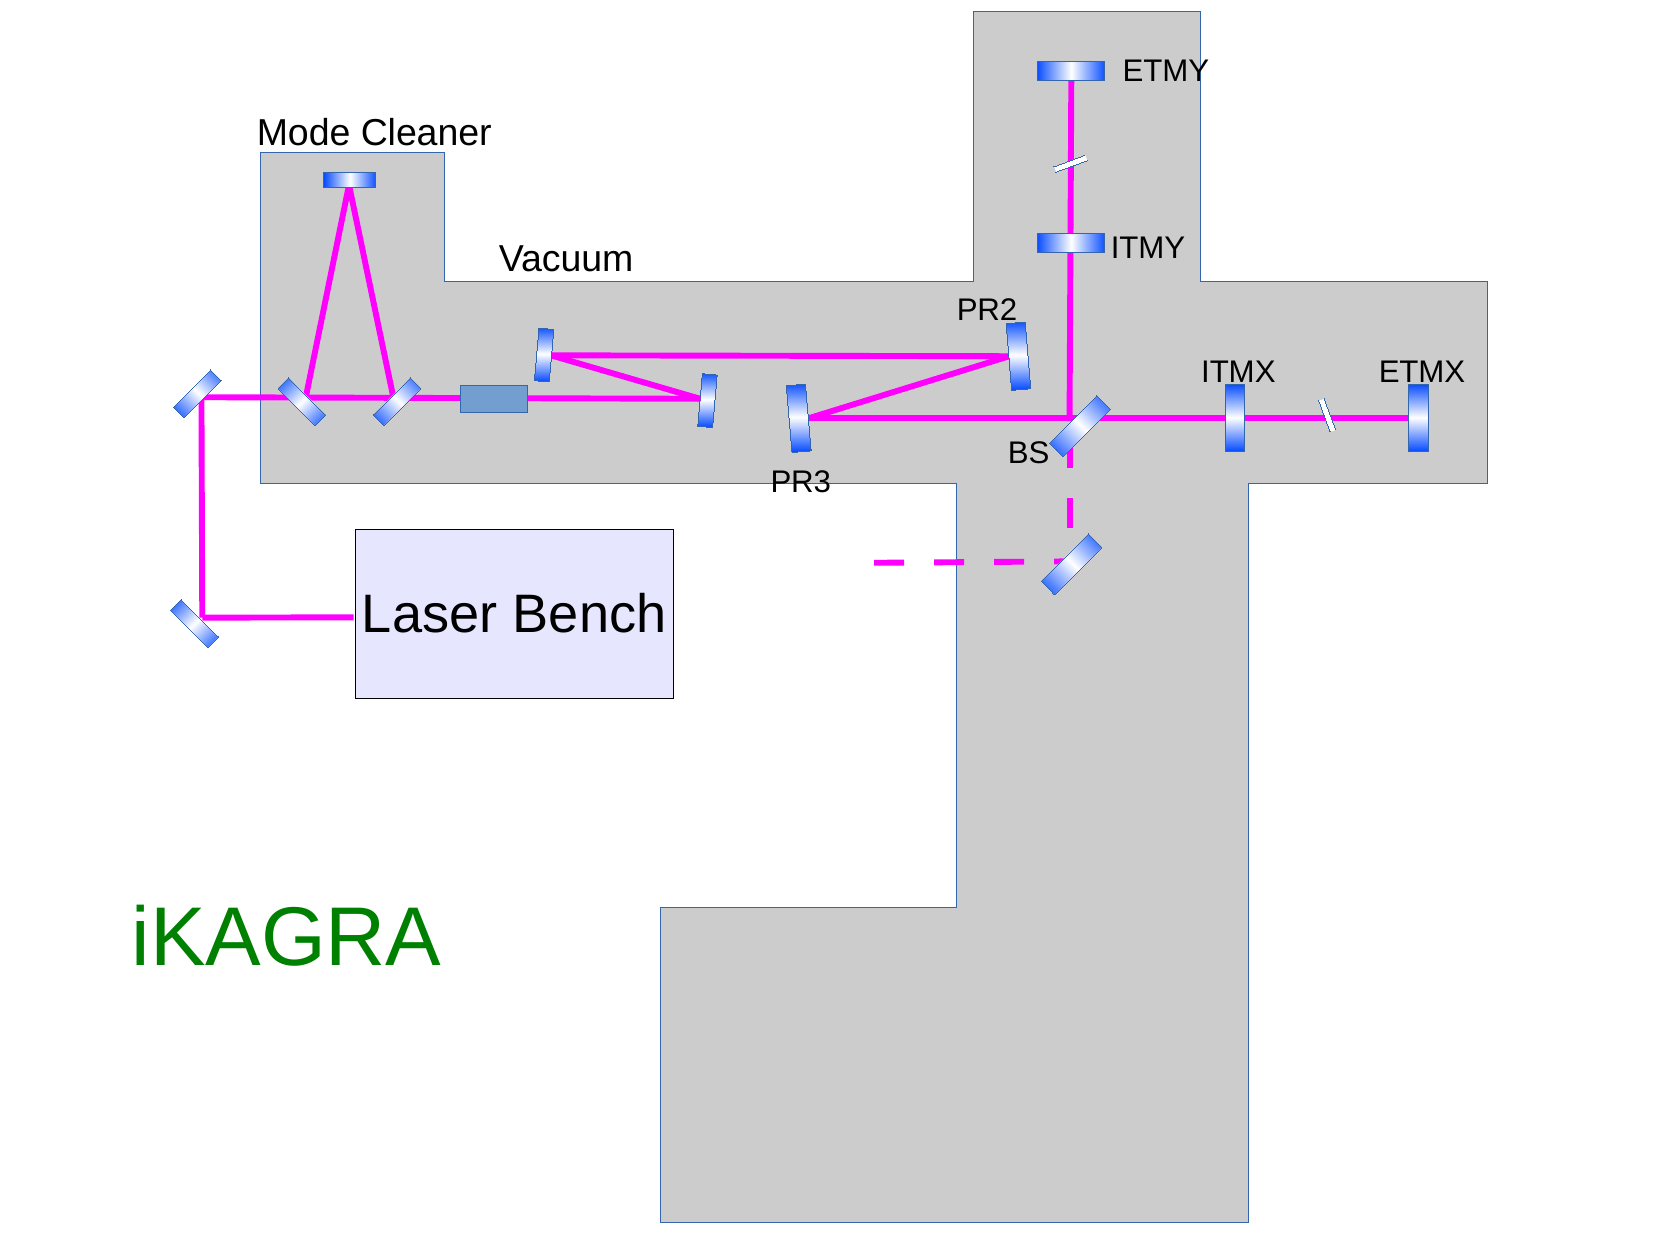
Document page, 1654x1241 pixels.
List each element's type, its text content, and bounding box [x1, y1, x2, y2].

text_box ITMY [1096, 222, 1214, 273]
text_box [173, 369, 222, 418]
text_box PR2 [942, 284, 1045, 335]
text_box Laser Bench [355, 529, 674, 699]
text_box Mode Cleaner [242, 103, 507, 161]
text_box ITMX [1186, 346, 1299, 398]
text_box ETMY [1107, 45, 1234, 96]
text_box BS [993, 427, 1065, 478]
text_box ETMX [1363, 346, 1488, 398]
text_box PR3 [755, 456, 851, 507]
text_box iKAGRA [116, 882, 457, 991]
text_box [260, 11, 1488, 1223]
text_box [170, 599, 219, 648]
text_box Vacuum [484, 230, 649, 288]
